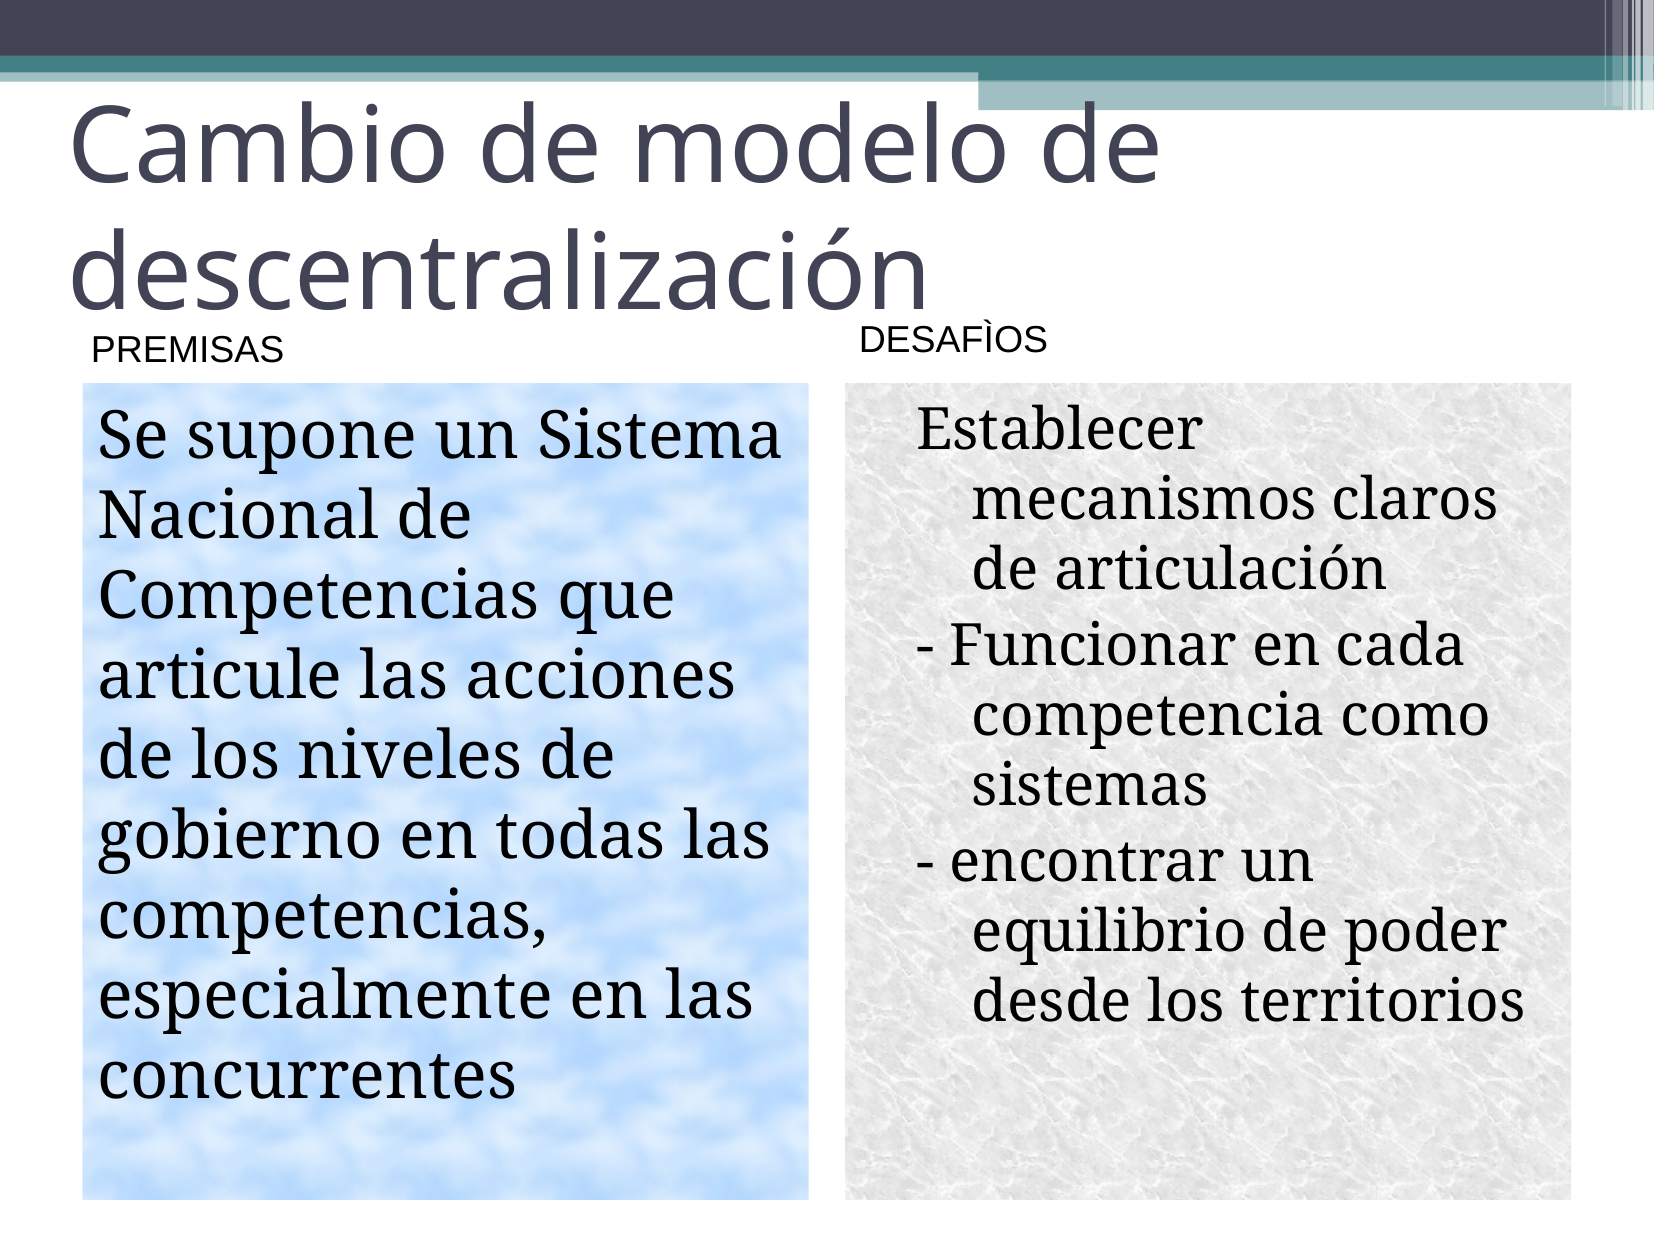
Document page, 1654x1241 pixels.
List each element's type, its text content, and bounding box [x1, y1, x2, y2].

text_box DESAFÌOS [843, 310, 1064, 368]
title Cambio de modelo de descentralización [52, 68, 1418, 340]
list Establecer mecanismos claros de articulación - Funcionar en cada competencia como sistemas - encontrar un equilibrio de poder desde los territorios [845, 383, 1572, 1200]
list Se supone un Sistema Nacional de Competencias que articule las acciones de los niveles de gobierno en todas las competencias, especialmente en las concurrentes [82, 383, 809, 1200]
text_box PREMISAS [76, 321, 300, 378]
